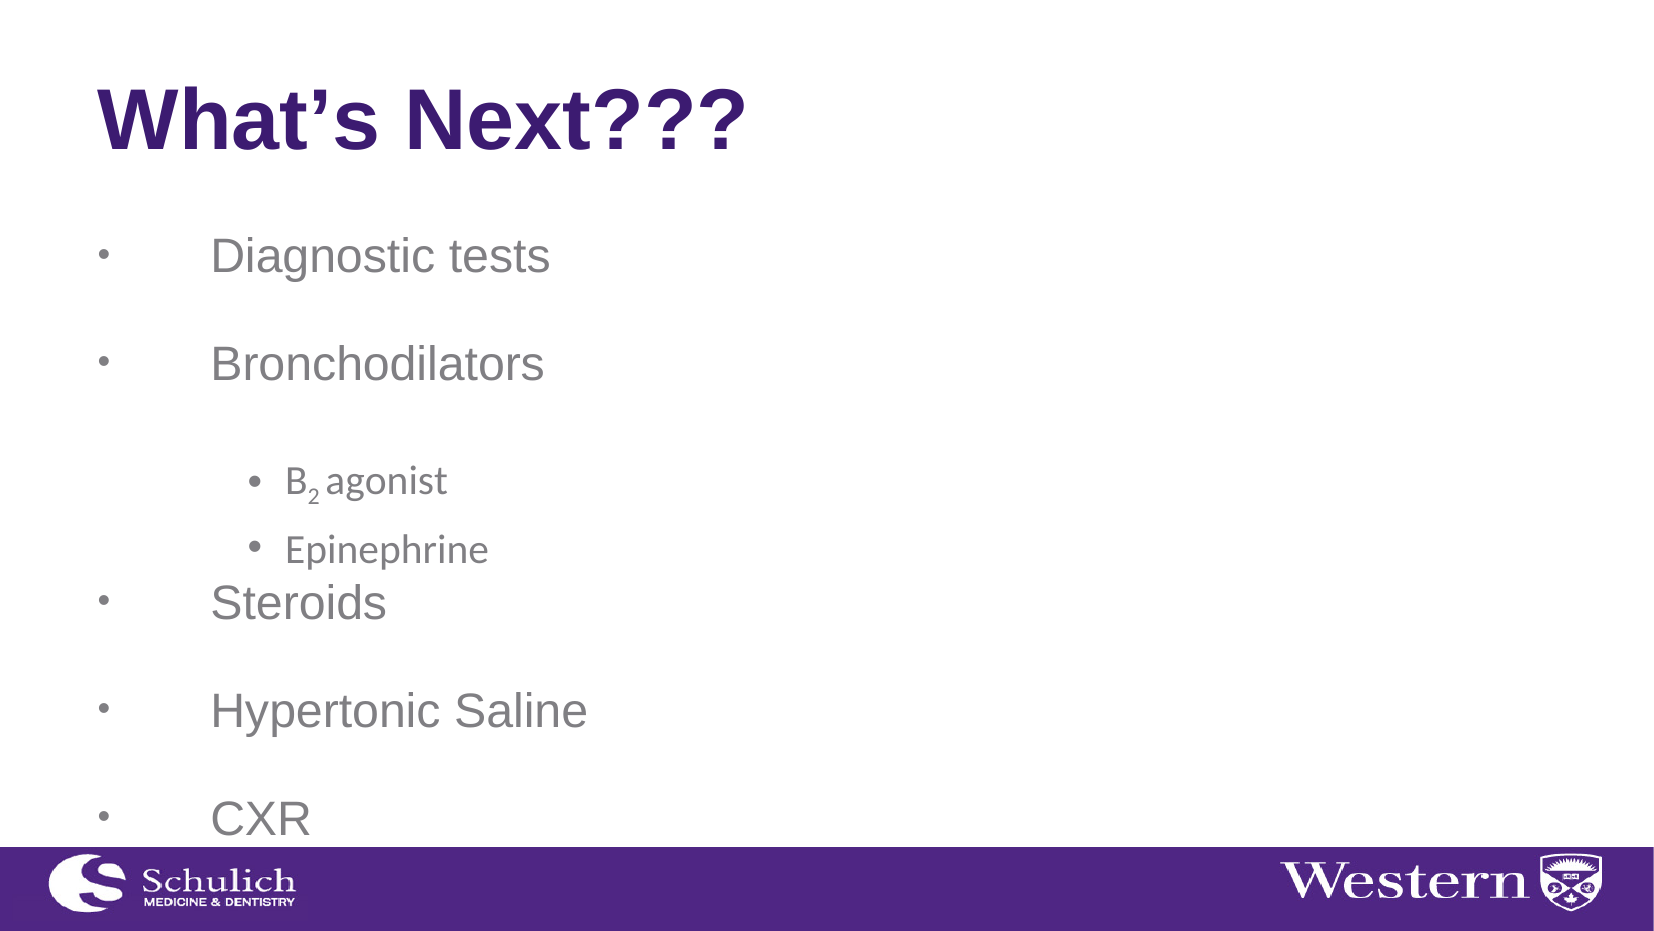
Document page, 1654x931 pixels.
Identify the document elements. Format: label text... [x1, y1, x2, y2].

picture [0, 0, 1654, 931]
list Diagnostic tests Bronchodilators Β2 agonist Epinephrine Steroids Hypertonic Saline CXR [82, 217, 1571, 931]
title What’s Next??? [82, 37, 1571, 193]
